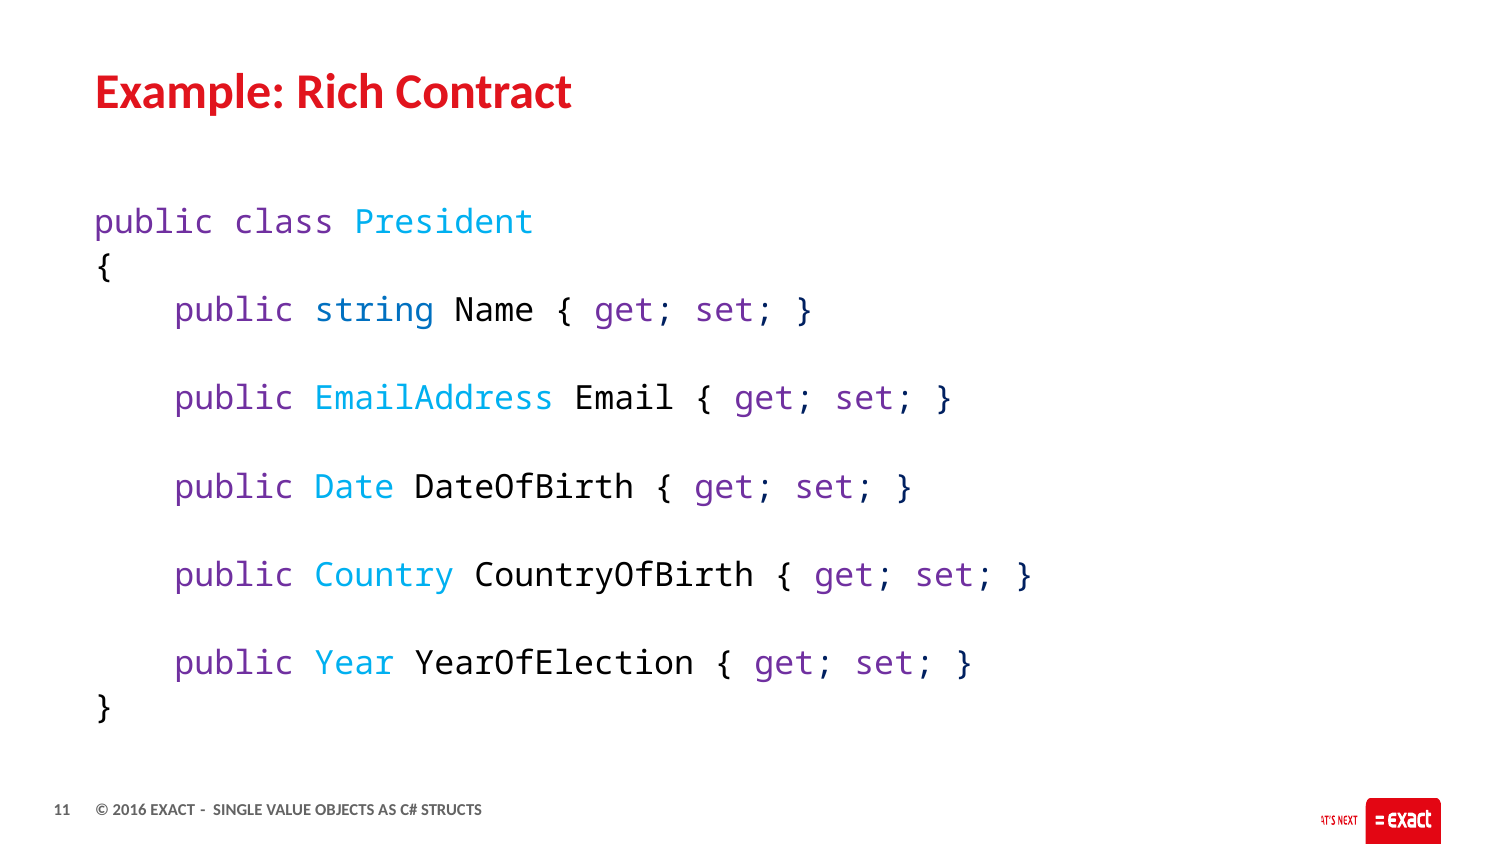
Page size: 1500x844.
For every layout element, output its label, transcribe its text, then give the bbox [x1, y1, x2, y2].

list public class President { public string Name { get; set; } public EmailAddress Email { get; set; } public Date DateOfBirth { get; set; } public Country CountryOfBirth { get; set; } public Year YearOfElection { get; set; } } [79, 196, 1421, 754]
title Example: Rich Contract [79, 62, 1421, 128]
text_box - Single Value Objects as C# structs [185, 786, 826, 832]
text_box [38, 786, 96, 832]
